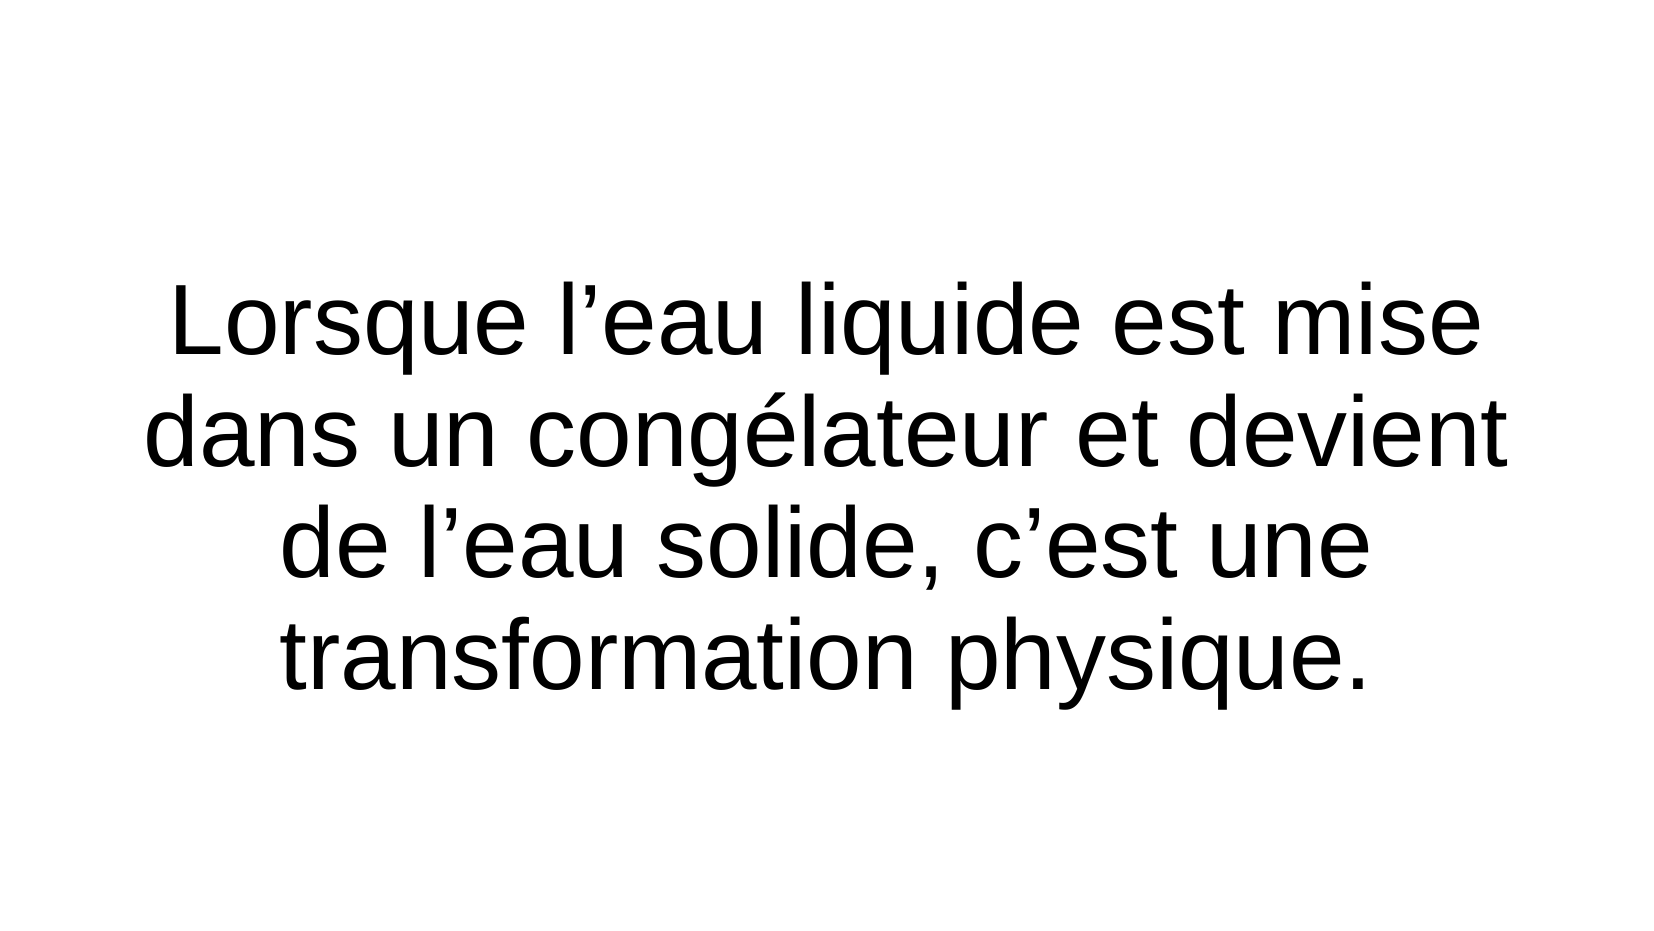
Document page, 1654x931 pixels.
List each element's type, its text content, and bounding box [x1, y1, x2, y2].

subtitle Lorsque l’eau liquide est mise dans un congélateur et devient de l’eau solide, c’est une transformation physique. [82, 217, 1571, 758]
